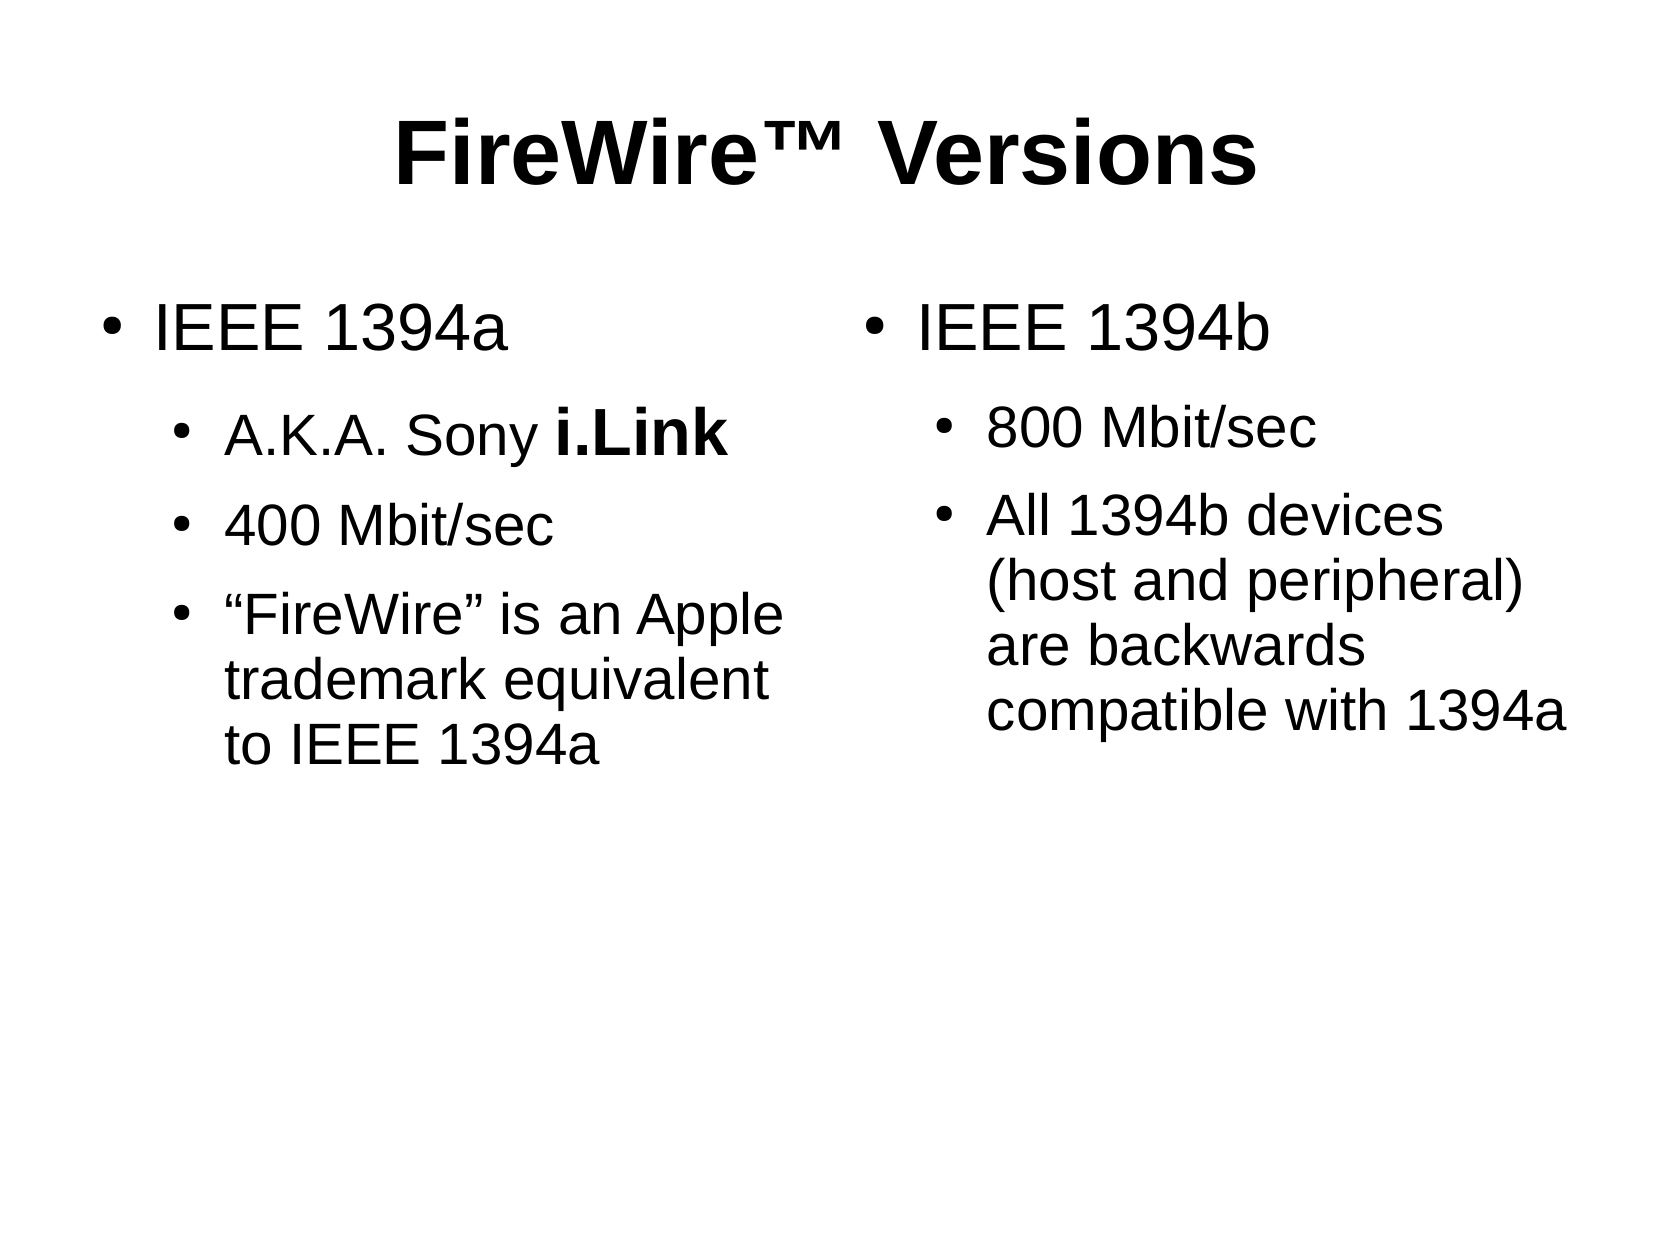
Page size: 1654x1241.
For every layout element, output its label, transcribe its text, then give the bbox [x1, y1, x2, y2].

list IEEE 1394a A.K.A. Sony i.Link 400 Mbit/sec “FireWire” is an Apple trademark equivalent to IEEE 1394a [82, 290, 809, 1094]
list IEEE 1394b 800 Mbit/sec All 1394b devices (host and peripheral) are backwards compatible with 1394a [845, 290, 1572, 1094]
title FireWire™ Versions [82, 49, 1571, 257]
